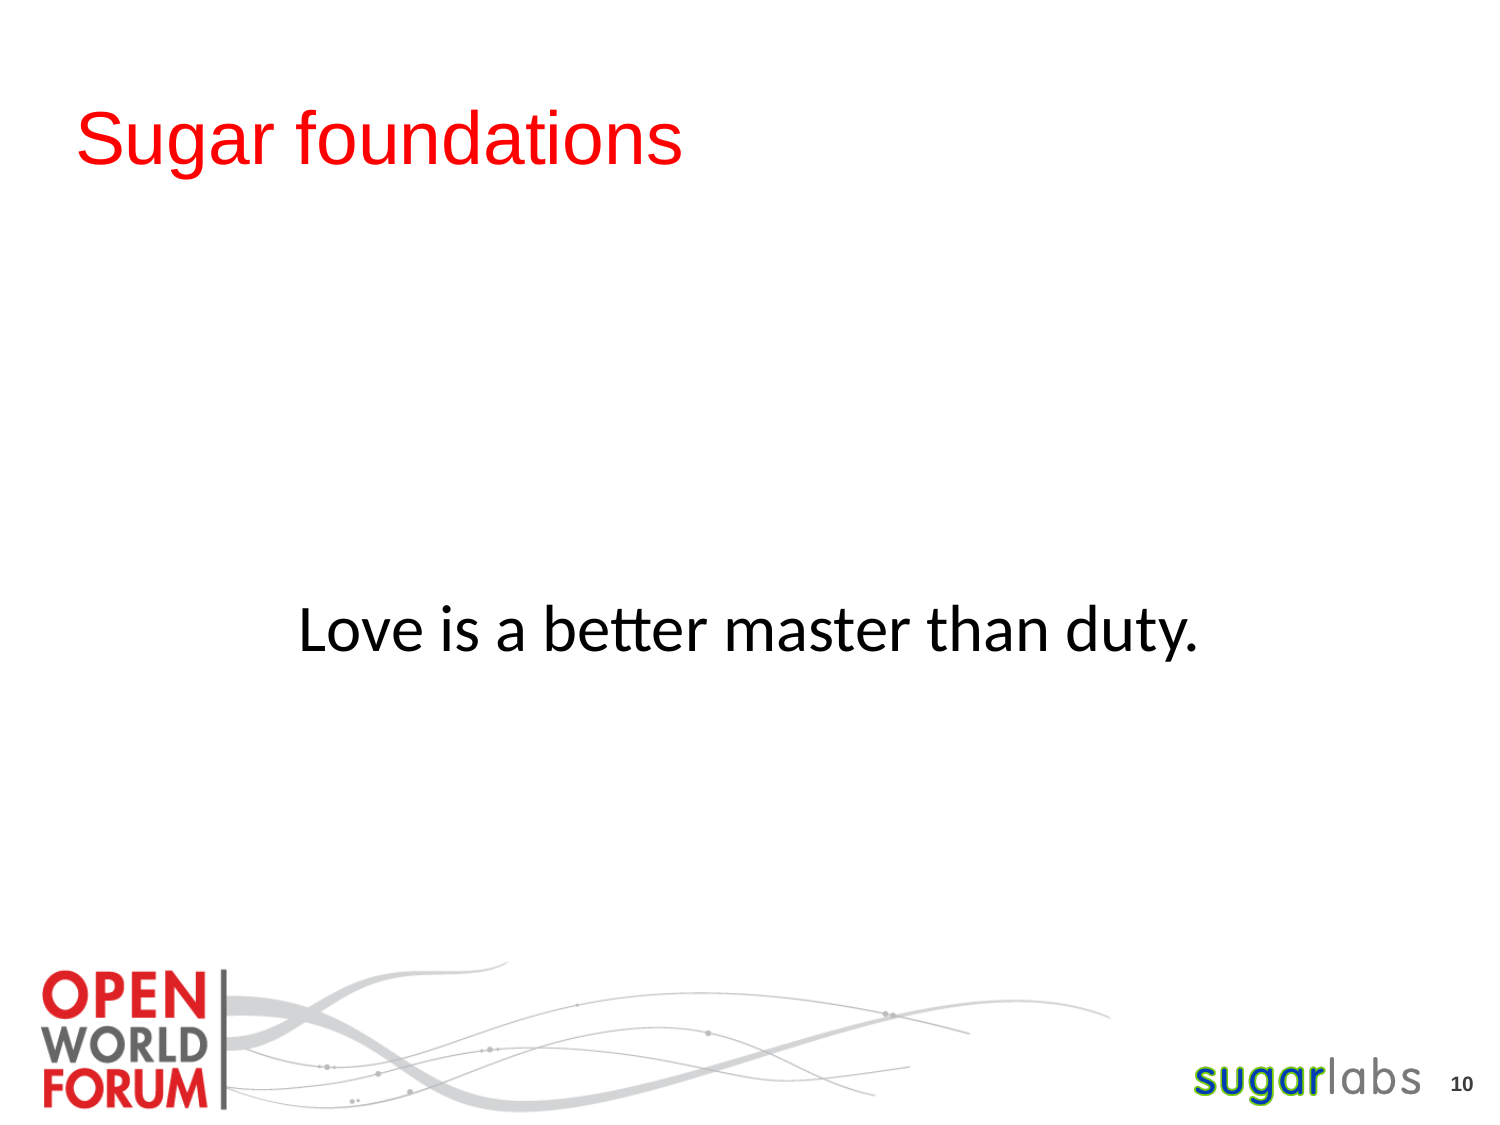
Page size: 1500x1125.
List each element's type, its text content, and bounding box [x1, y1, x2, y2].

picture [1194, 1057, 1420, 1106]
picture [41, 957, 1112, 1119]
title Sugar foundations [75, 52, 1425, 226]
subtitle Love is a better master than duty. [75, 270, 1425, 999]
